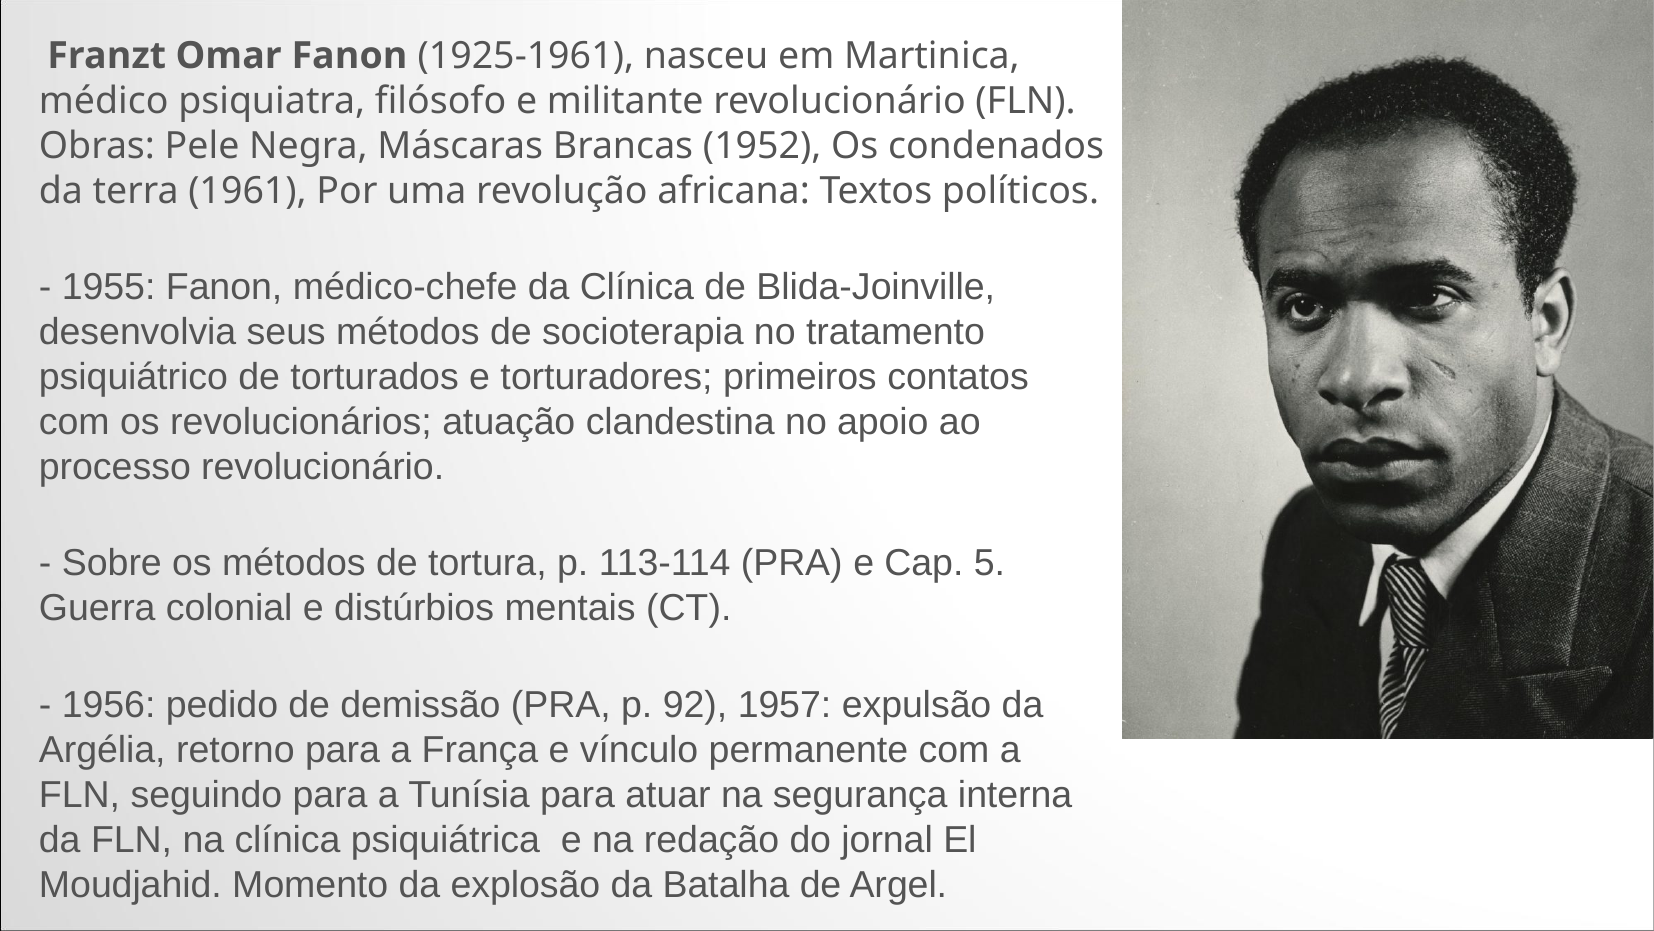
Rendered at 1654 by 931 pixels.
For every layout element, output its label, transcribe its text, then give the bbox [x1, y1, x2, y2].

text_box Franzt Omar Fanon (1925-1961), nasceu em Martinica, médico psiquiatra, filósofo e militante revolucionário (FLN). Obras: Pele Negra, Máscaras Brancas (1952), Os condenados da terra (1961), Por uma revolução africana: Textos políticos. - 1955: Fanon, médico-chefe da Clínica de Blida-Joinville, desenvolvia seus métodos de socioterapia no tratamento psiquiátrico de torturados e torturadores; primeiros contatos com os revolucionários; atuação clandestina no apoio ao processo revolucionário. - Sobre os métodos de tortura, p. 113-114 (PRA) e Cap. 5. Guerra colonial e distúrbios mentais (CT). - 1956: pedido de demissão (PRA, p. 92), 1957: expulsão da Argélia, retorno para a França e vínculo permanente com a FLN, seguindo para a Tunísia para atuar na segurança interna da FLN, na clínica psiquiátrica e na redação do jornal El Moudjahid. Momento da explosão da Batalha de Argel. [24, 23, 1123, 854]
picture [0, 0, 1654, 931]
